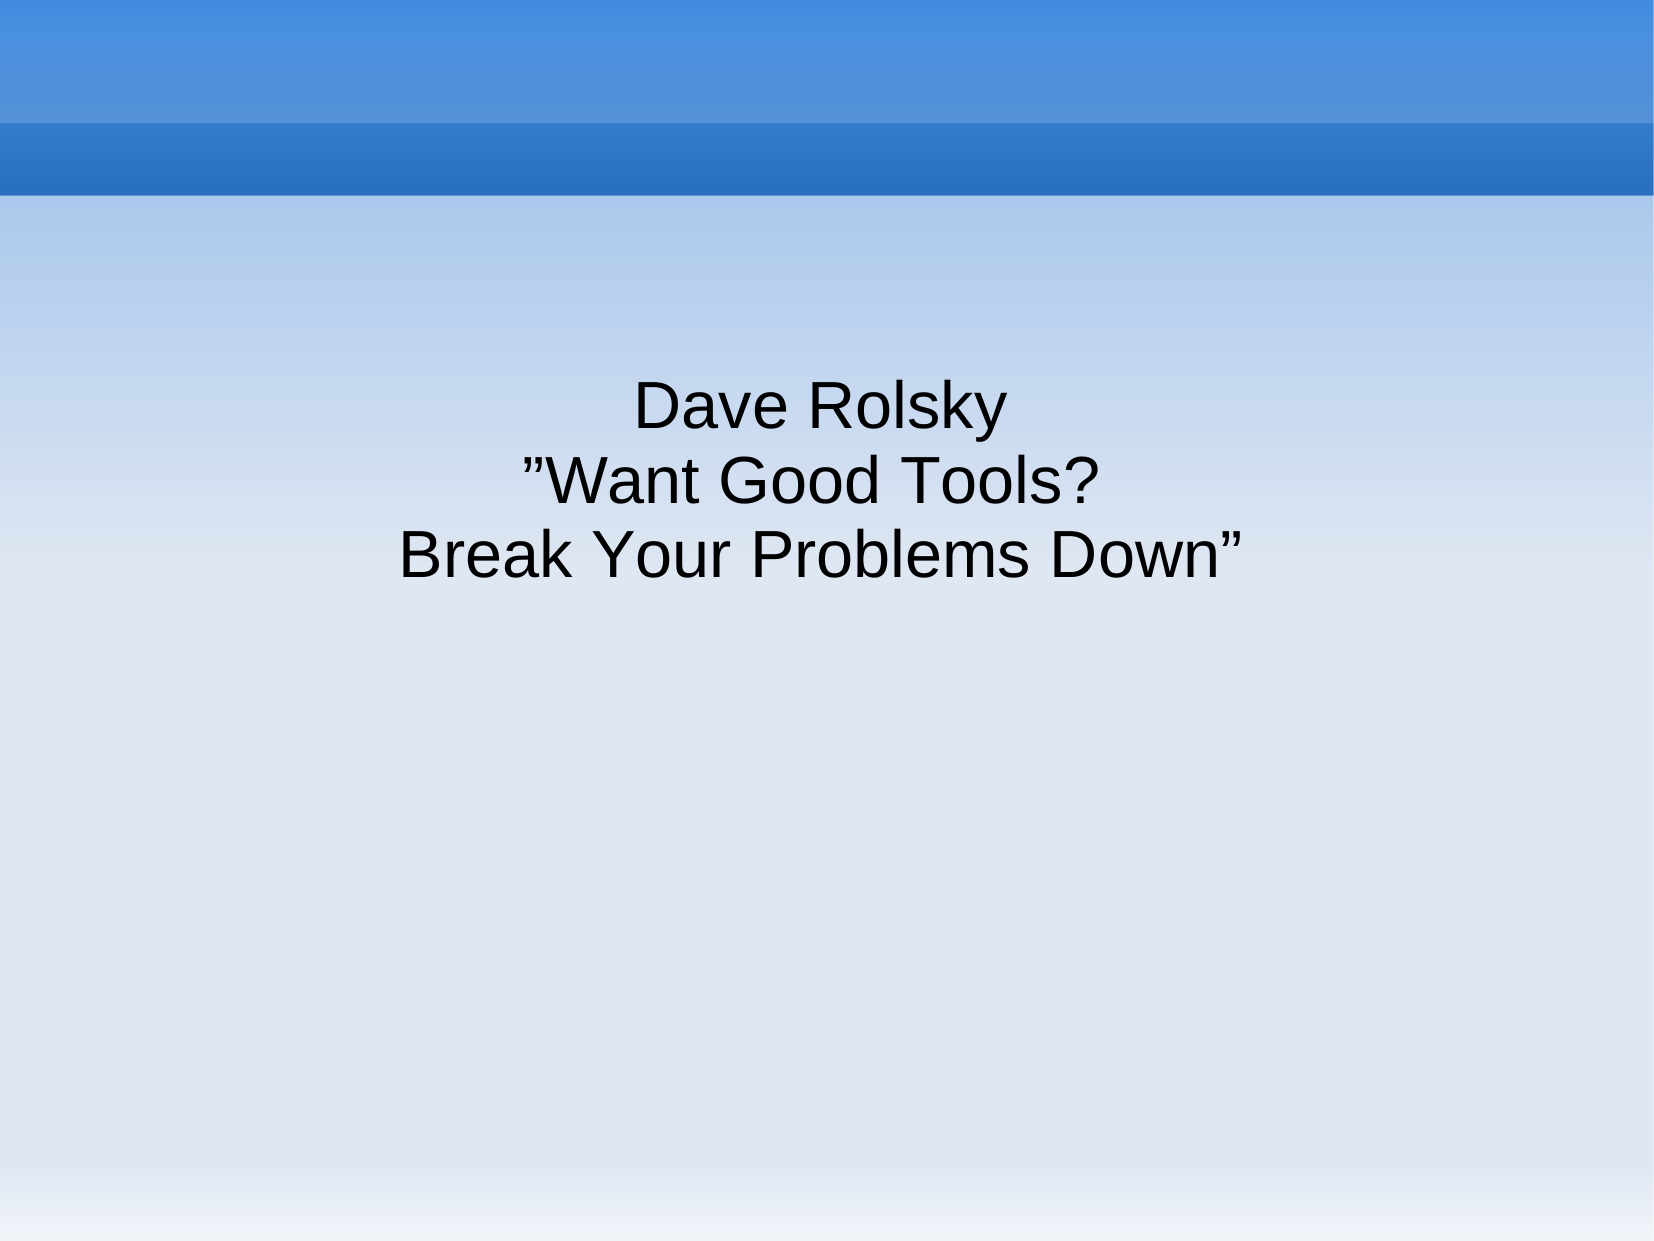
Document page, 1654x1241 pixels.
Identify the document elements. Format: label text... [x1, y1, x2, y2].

picture [0, 0, 1654, 1241]
subtitle Dave Rolsky ”Want Good Tools? Break Your Problems Down” [76, 7, 1565, 1102]
